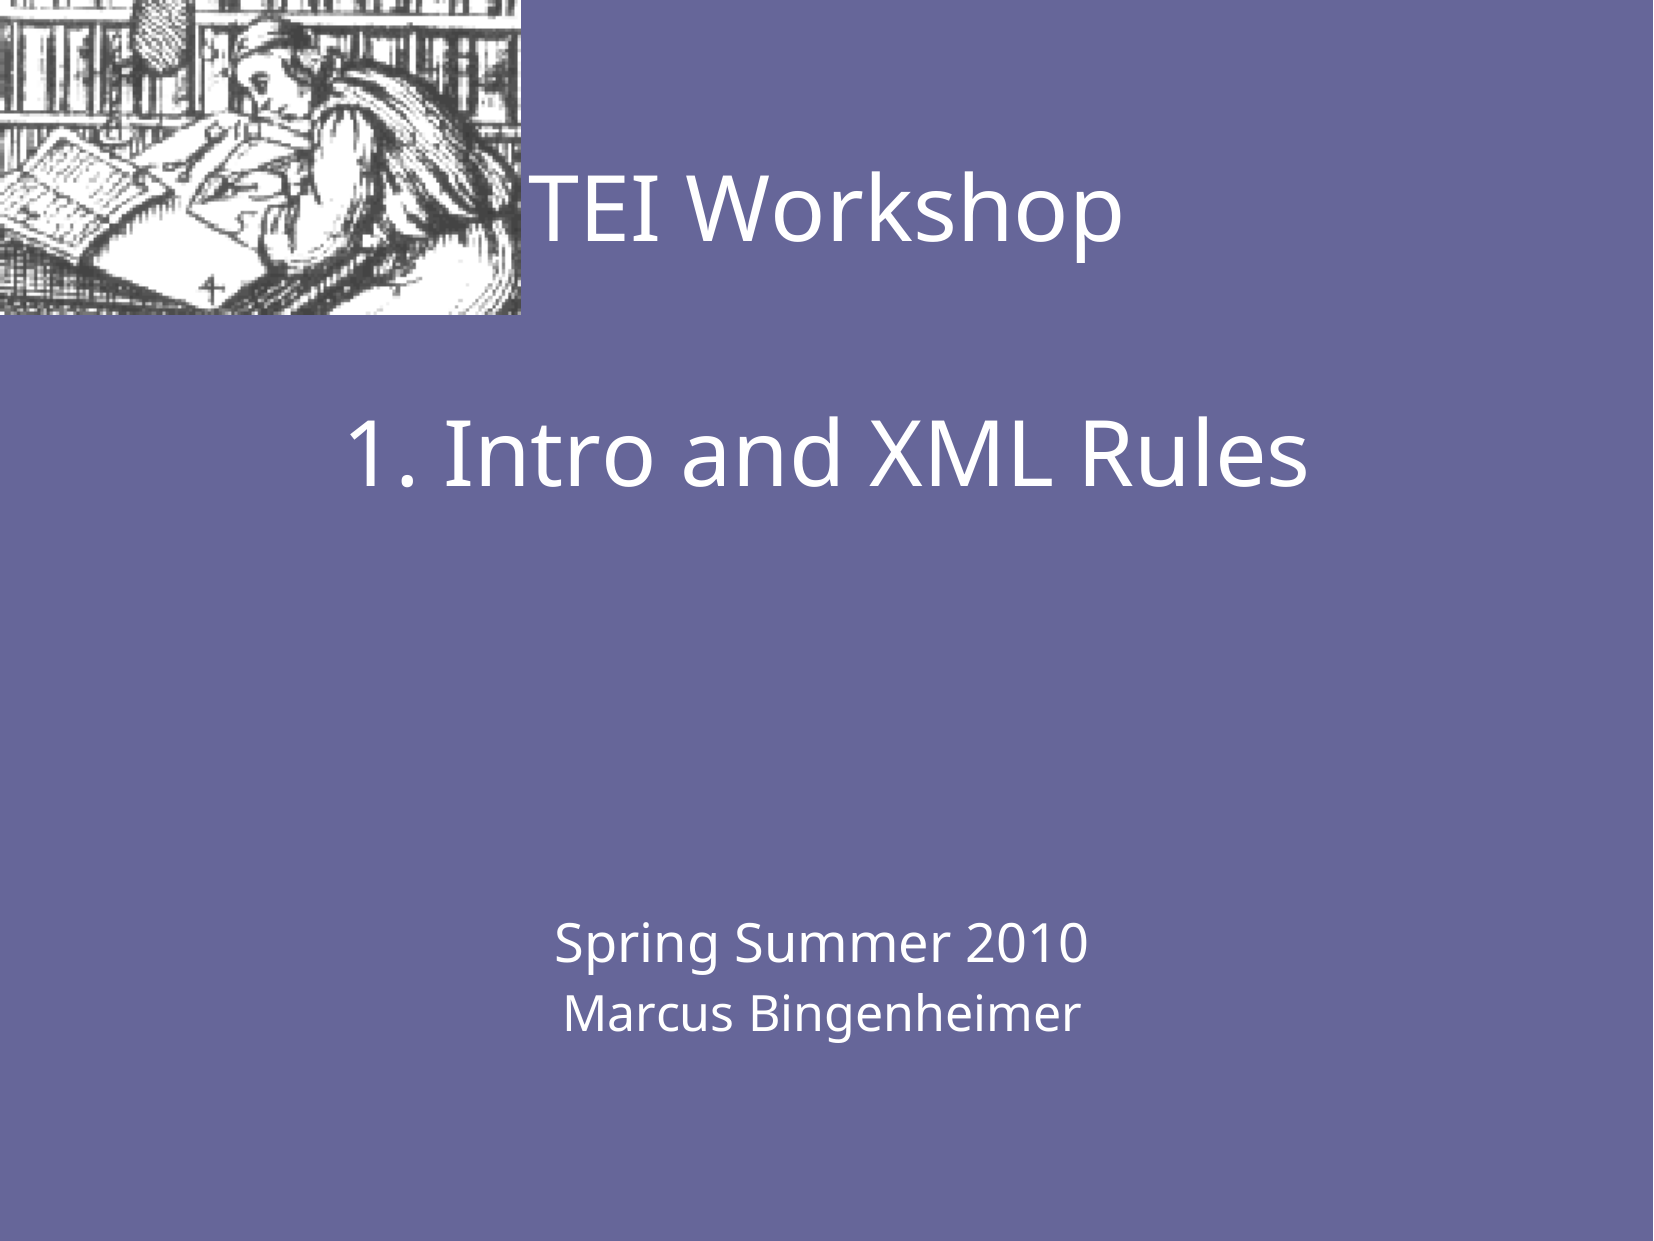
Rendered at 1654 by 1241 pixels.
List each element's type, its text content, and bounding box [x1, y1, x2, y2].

title 1. Intro and XML Rules [121, 347, 1534, 556]
subtitle Spring Summer 2010 Marcus Bingenheimer [116, 649, 1529, 1120]
title TEI Workshop [121, 110, 1534, 303]
picture [0, 0, 521, 315]
